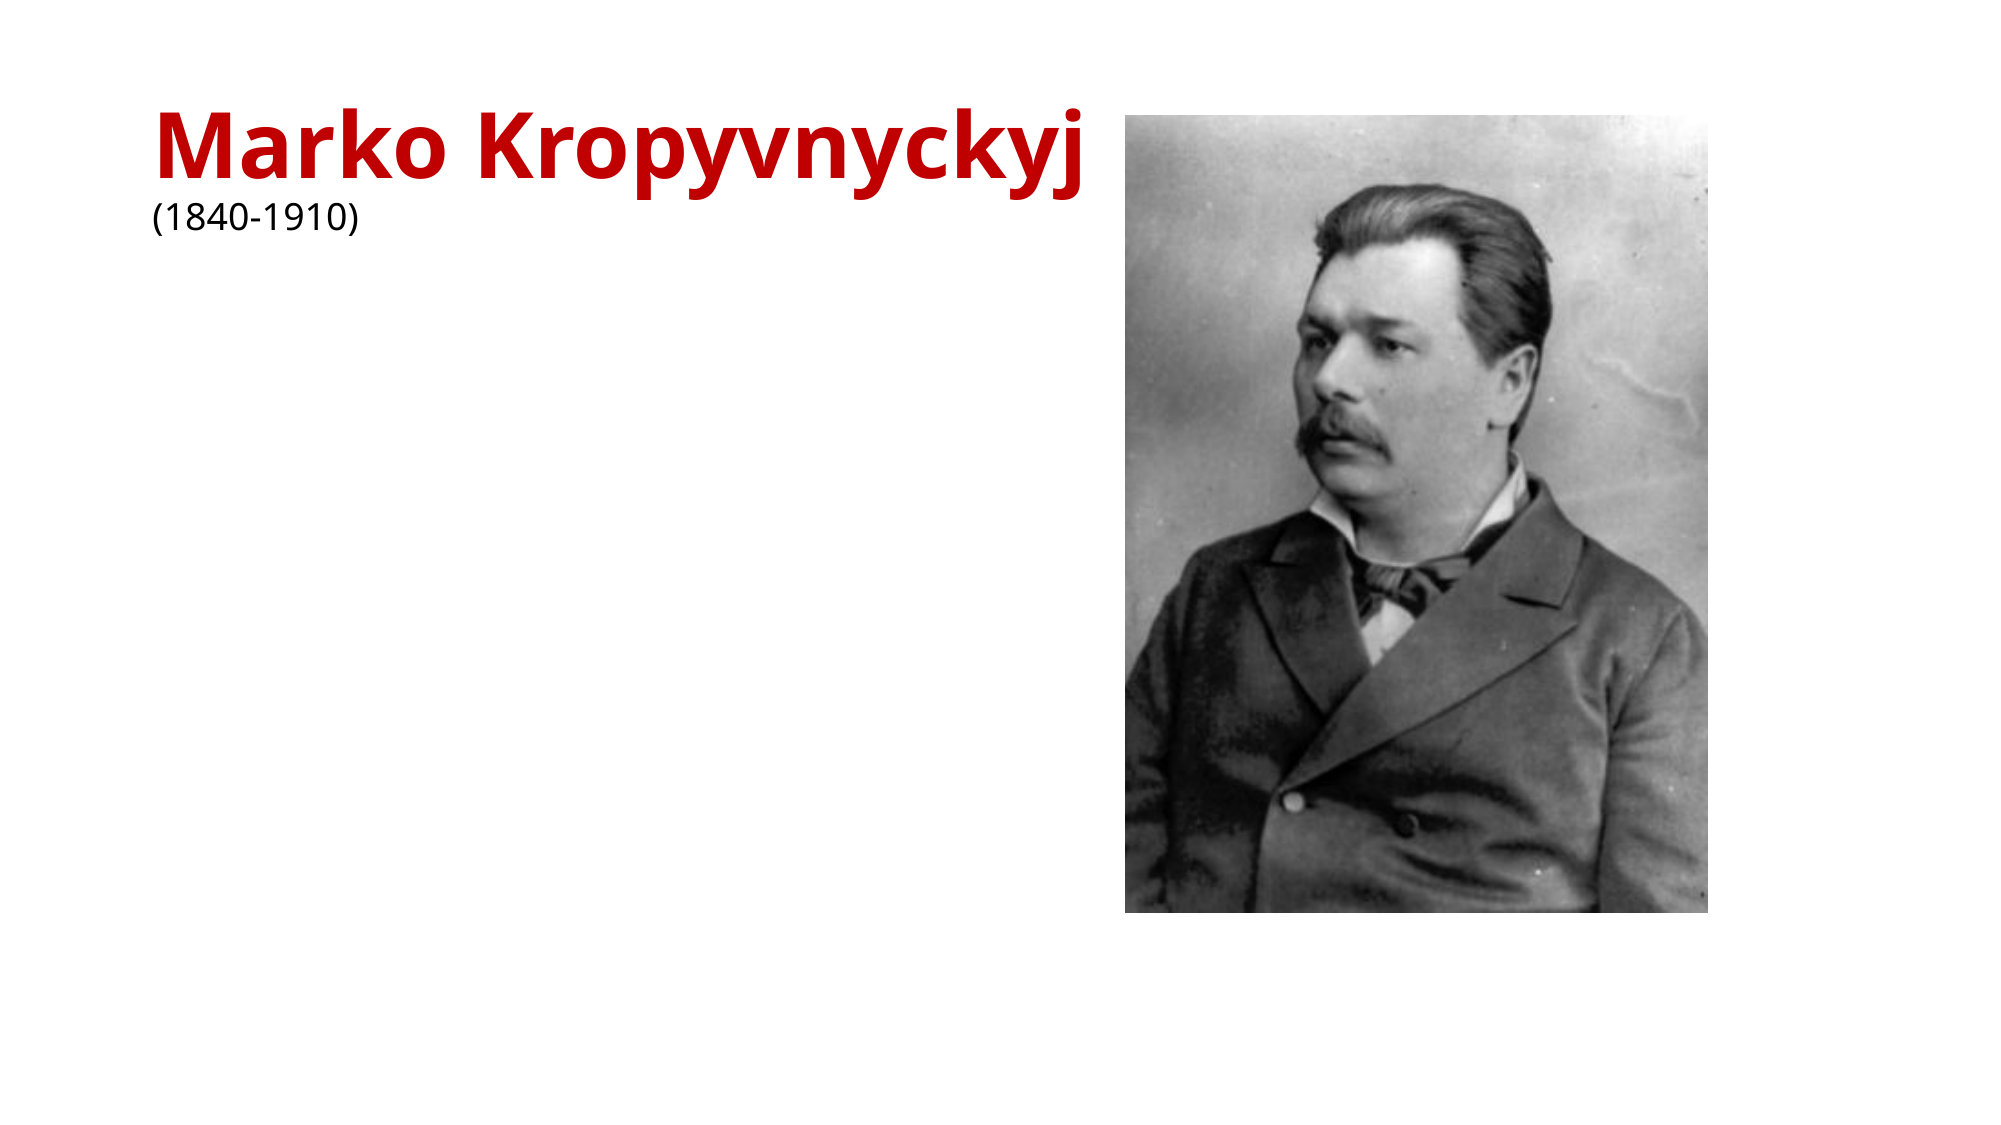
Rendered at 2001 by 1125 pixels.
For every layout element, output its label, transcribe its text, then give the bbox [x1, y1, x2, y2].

picture [1125, 115, 1708, 913]
title Marko Kropyvnyckyj (1840-1910) [137, 59, 1863, 278]
